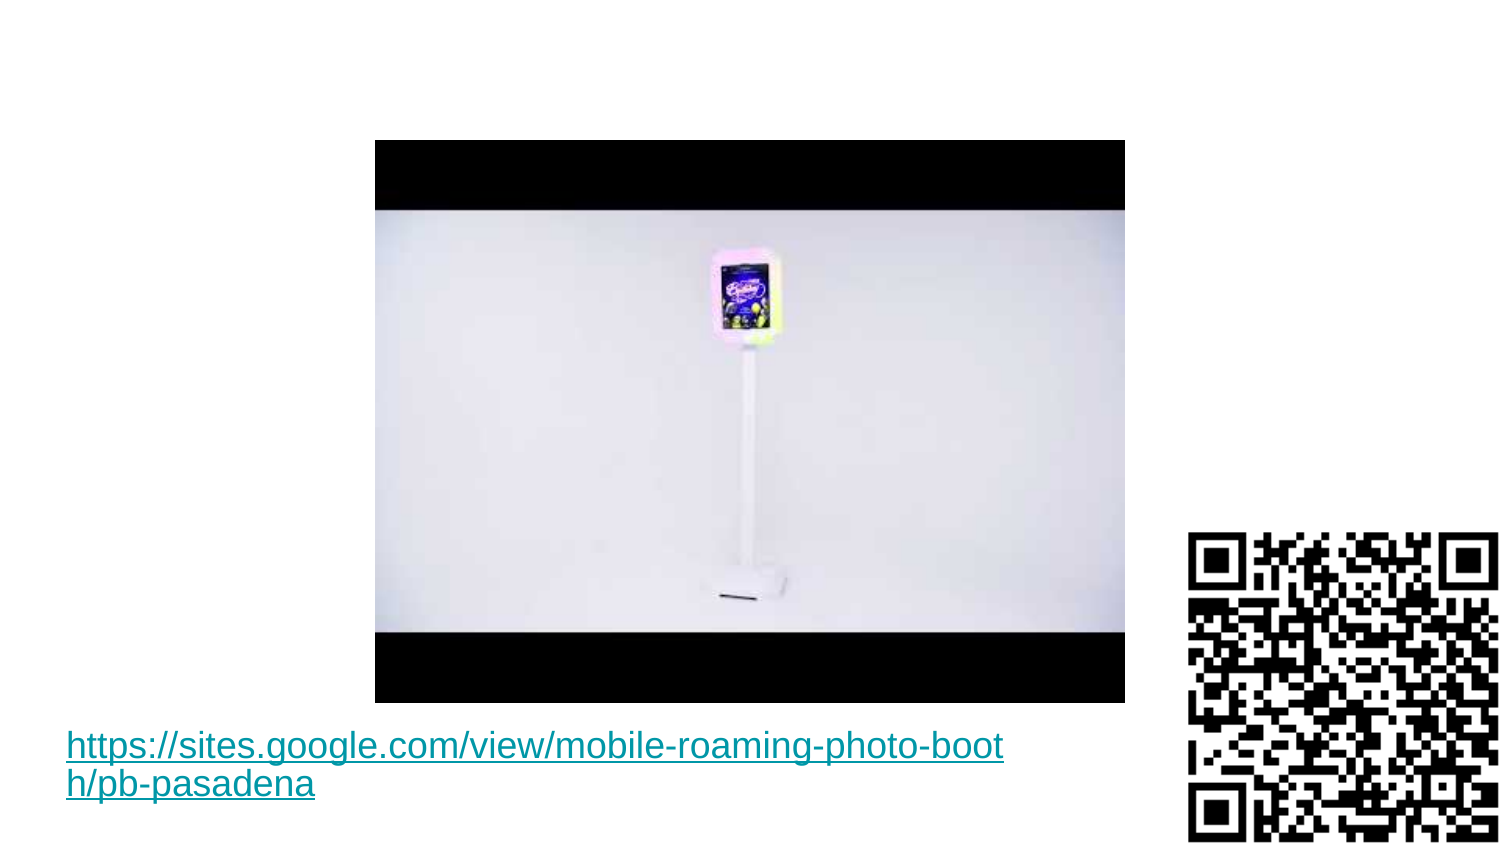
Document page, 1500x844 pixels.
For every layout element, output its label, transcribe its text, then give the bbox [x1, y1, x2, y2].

picture [375, 140, 1125, 704]
picture [1187, 531, 1500, 844]
list https://sites.google.com/view/mobile-roaming-photo-booth/pb-pasadena [51, 694, 1036, 794]
